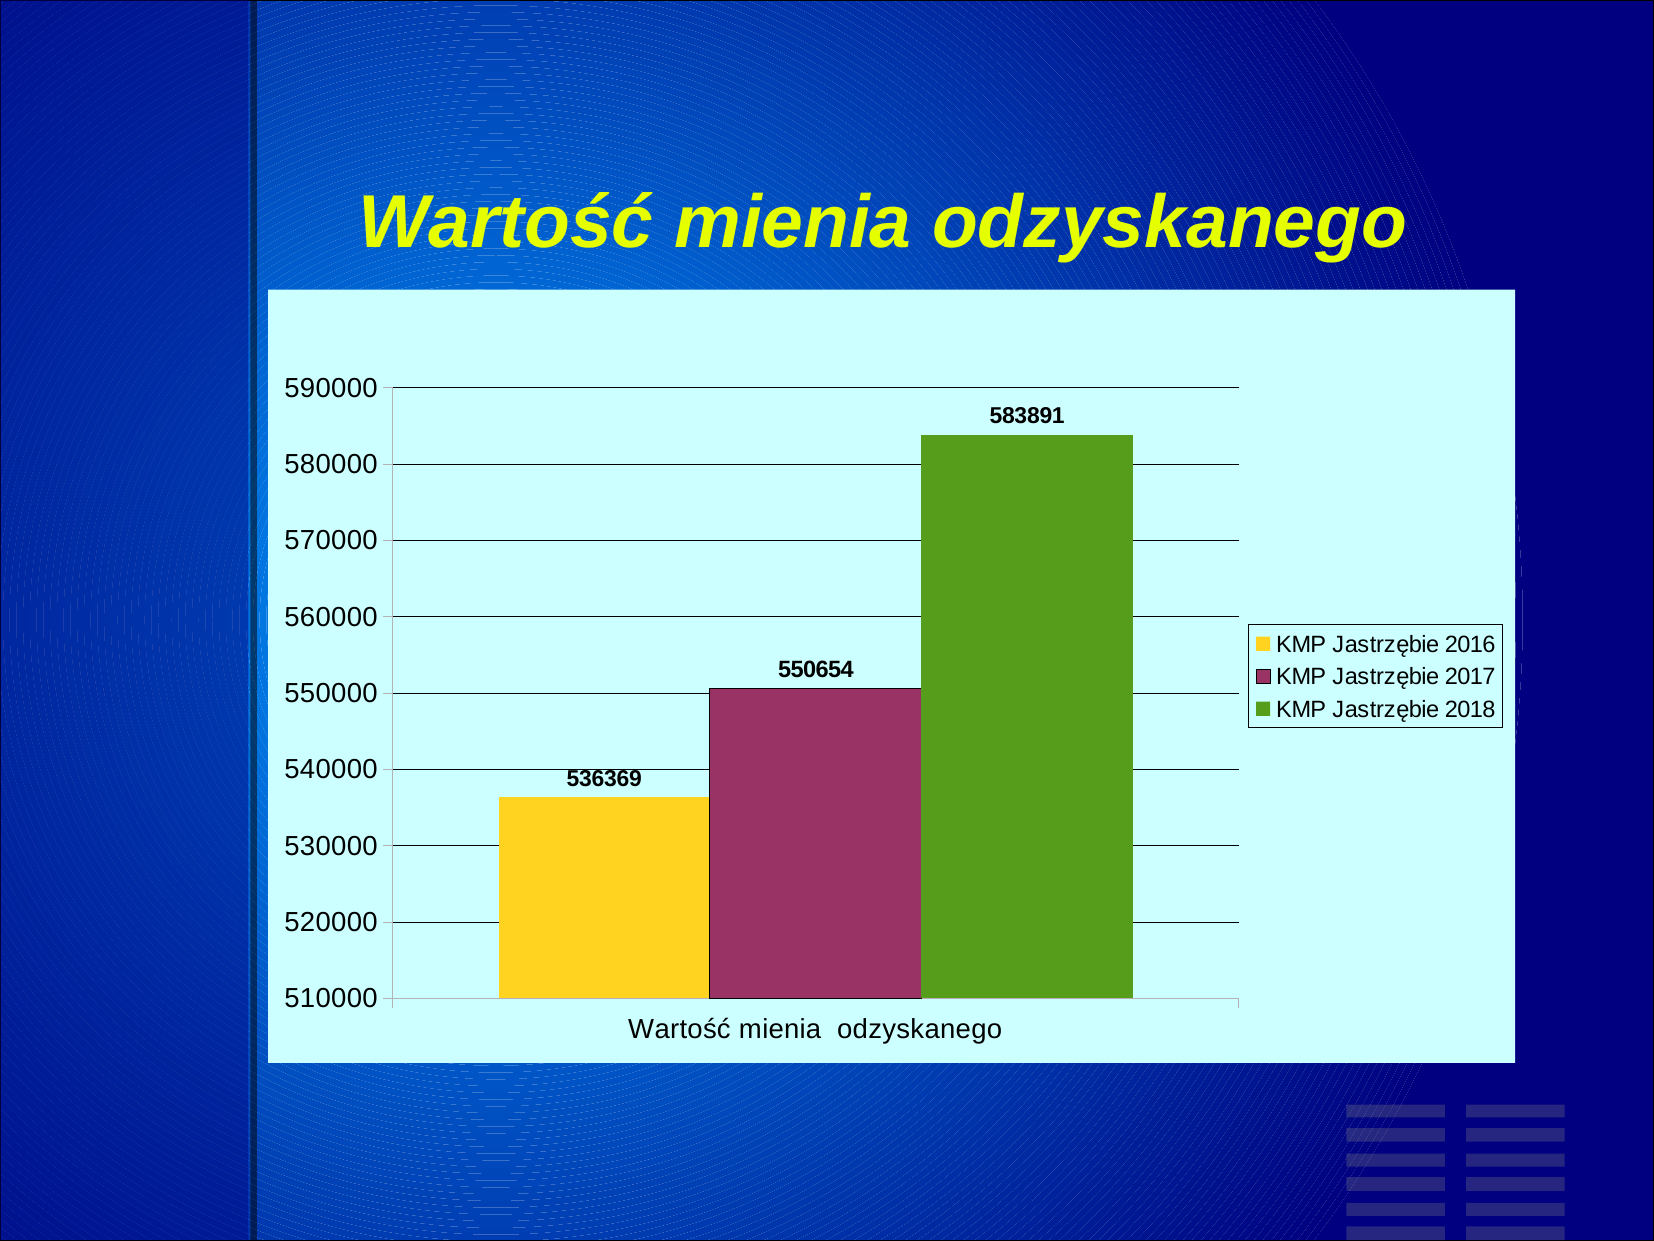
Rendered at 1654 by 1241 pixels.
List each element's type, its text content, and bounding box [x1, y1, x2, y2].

title Wartość mienia odzyskanego [177, 117, 1590, 325]
chart [268, 289, 1516, 1063]
